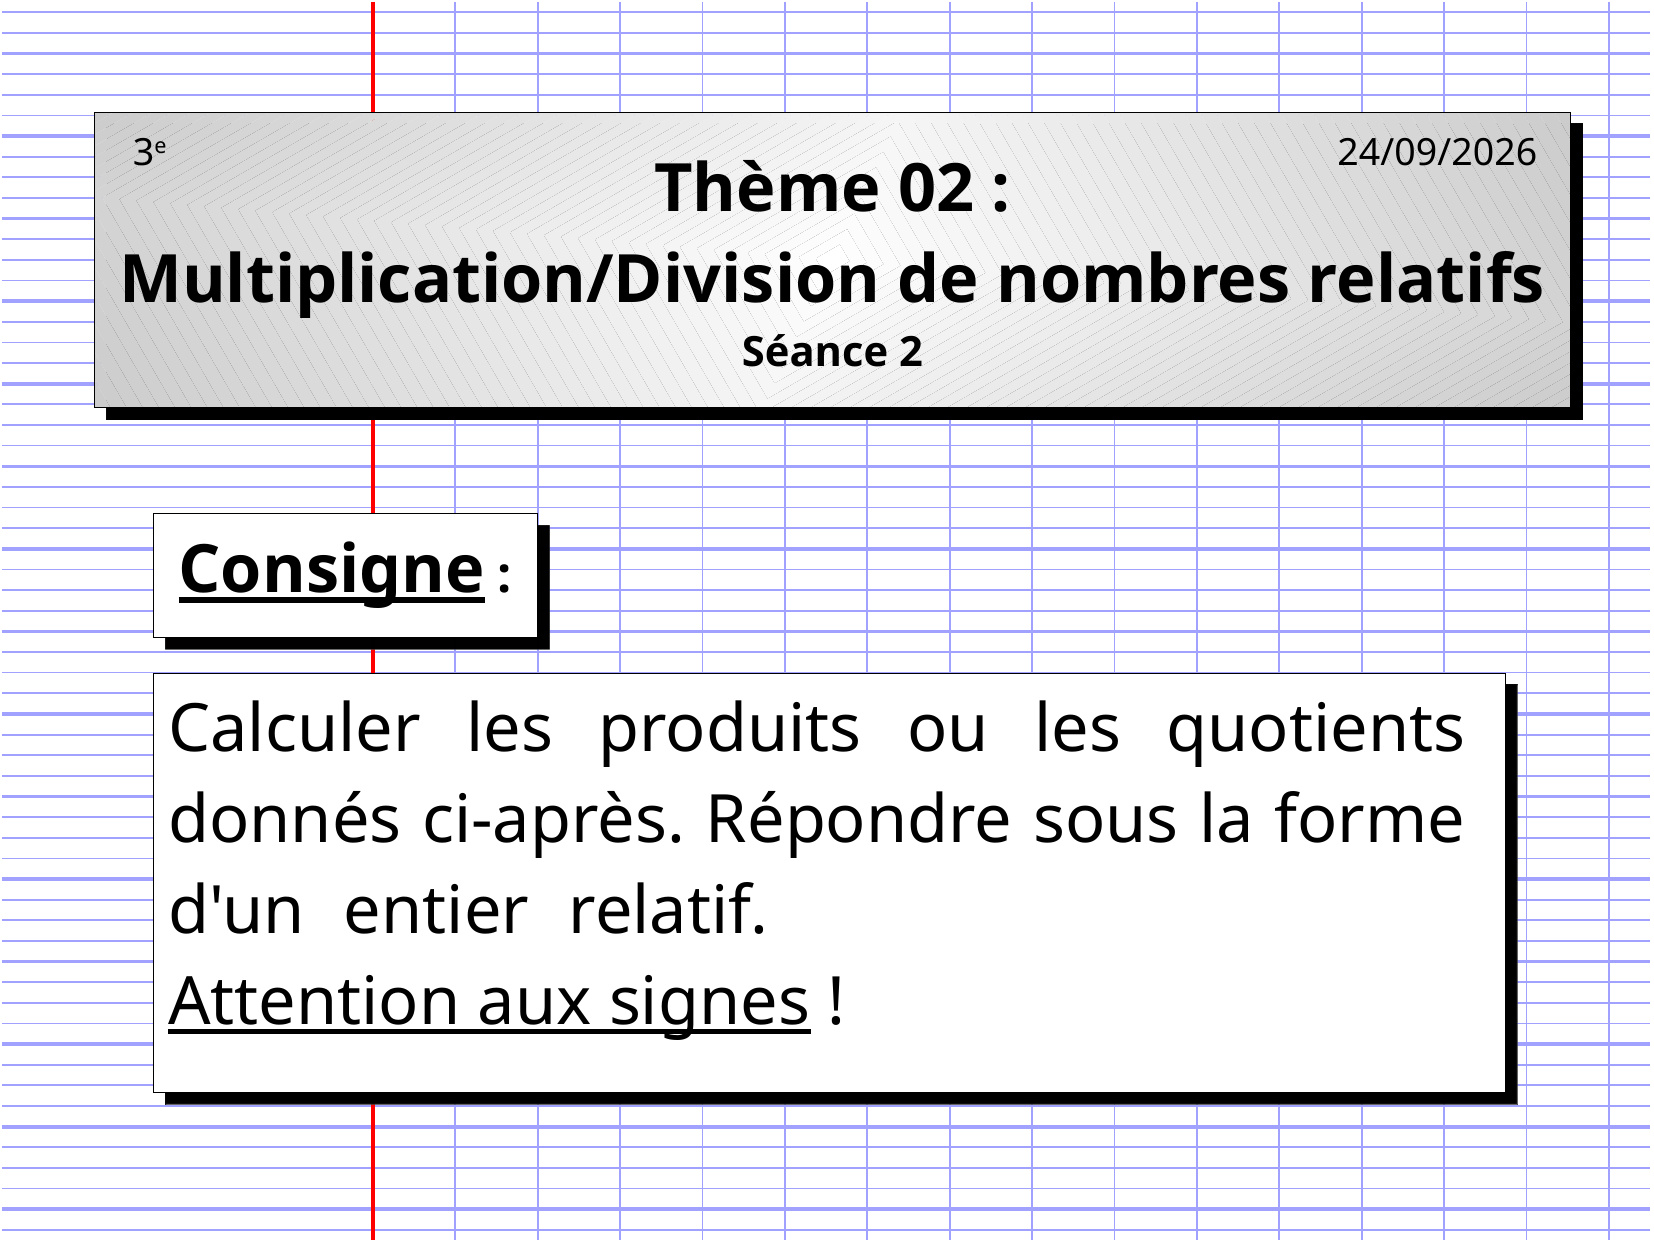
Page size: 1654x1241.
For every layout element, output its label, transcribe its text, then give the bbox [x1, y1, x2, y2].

text_box Thème 02 : Multiplication/Division de nombres relatifs Séance 2 [94, 112, 1571, 408]
text_box Consigne : [153, 513, 538, 638]
text_box Calculer les produits ou les quotients donnés ci-après. Répondre sous la forme d'un entier relatif. Attention aux signes ! [153, 673, 1506, 1093]
text_box 23/09/2012 [1322, 118, 1560, 186]
picture [0, 0, 1654, 1241]
text_box 3e [118, 118, 207, 186]
